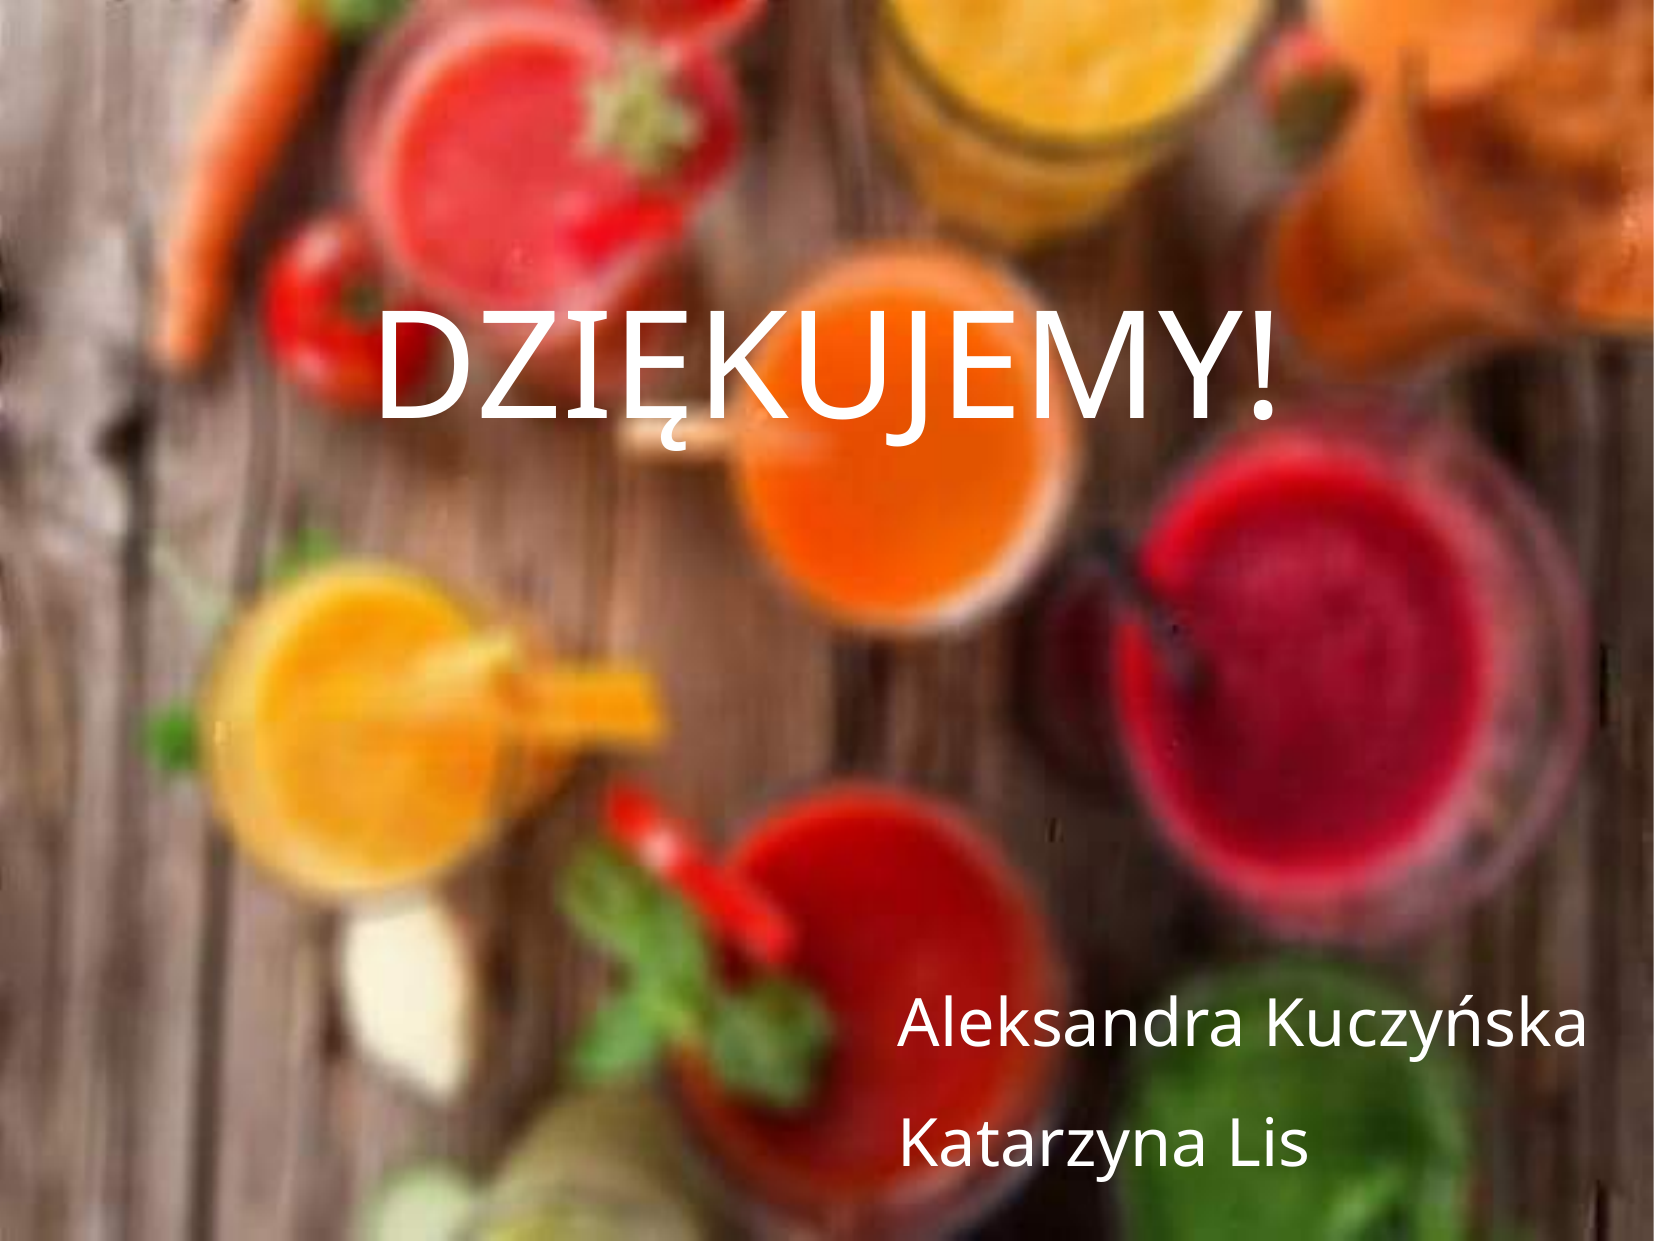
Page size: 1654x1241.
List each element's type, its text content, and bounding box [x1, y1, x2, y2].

title DZIĘKUJEMY! [82, 255, 1571, 465]
picture [0, 0, 1654, 1241]
list Aleksandra Kuczyńska Katarzyna Lis [826, 975, 1654, 1241]
